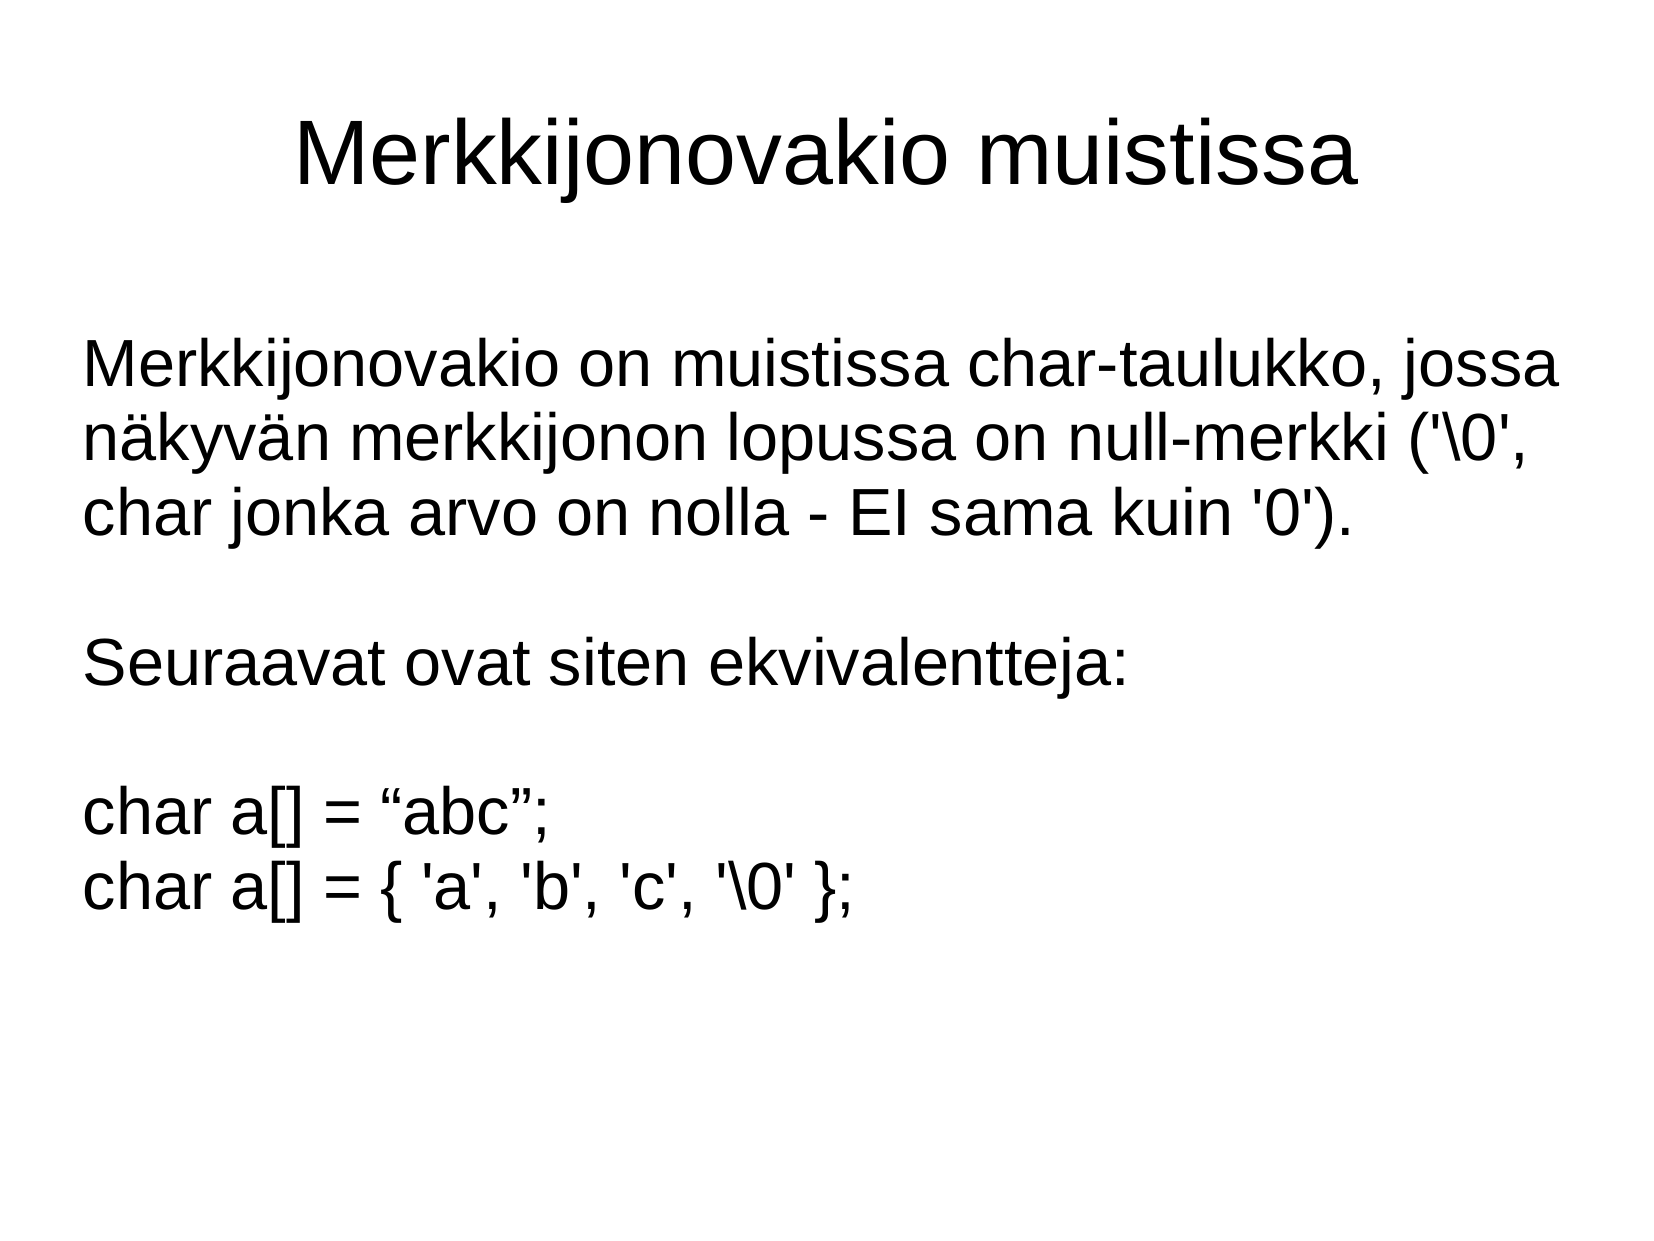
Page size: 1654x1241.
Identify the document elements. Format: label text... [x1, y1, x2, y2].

title Merkkijonovakio muistissa [82, 56, 1571, 250]
subtitle Merkkijonovakio on muistissa char-taulukko, jossa näkyvän merkkijonon lopussa on null-merkki ('\0', char jonka arvo on nolla - EI sama kuin '0'). Seuraavat ovat siten ekvivalentteja: char a[] = “abc”; char a[] = { 'a', 'b', 'c', '\0' }; [82, 297, 1571, 1102]
